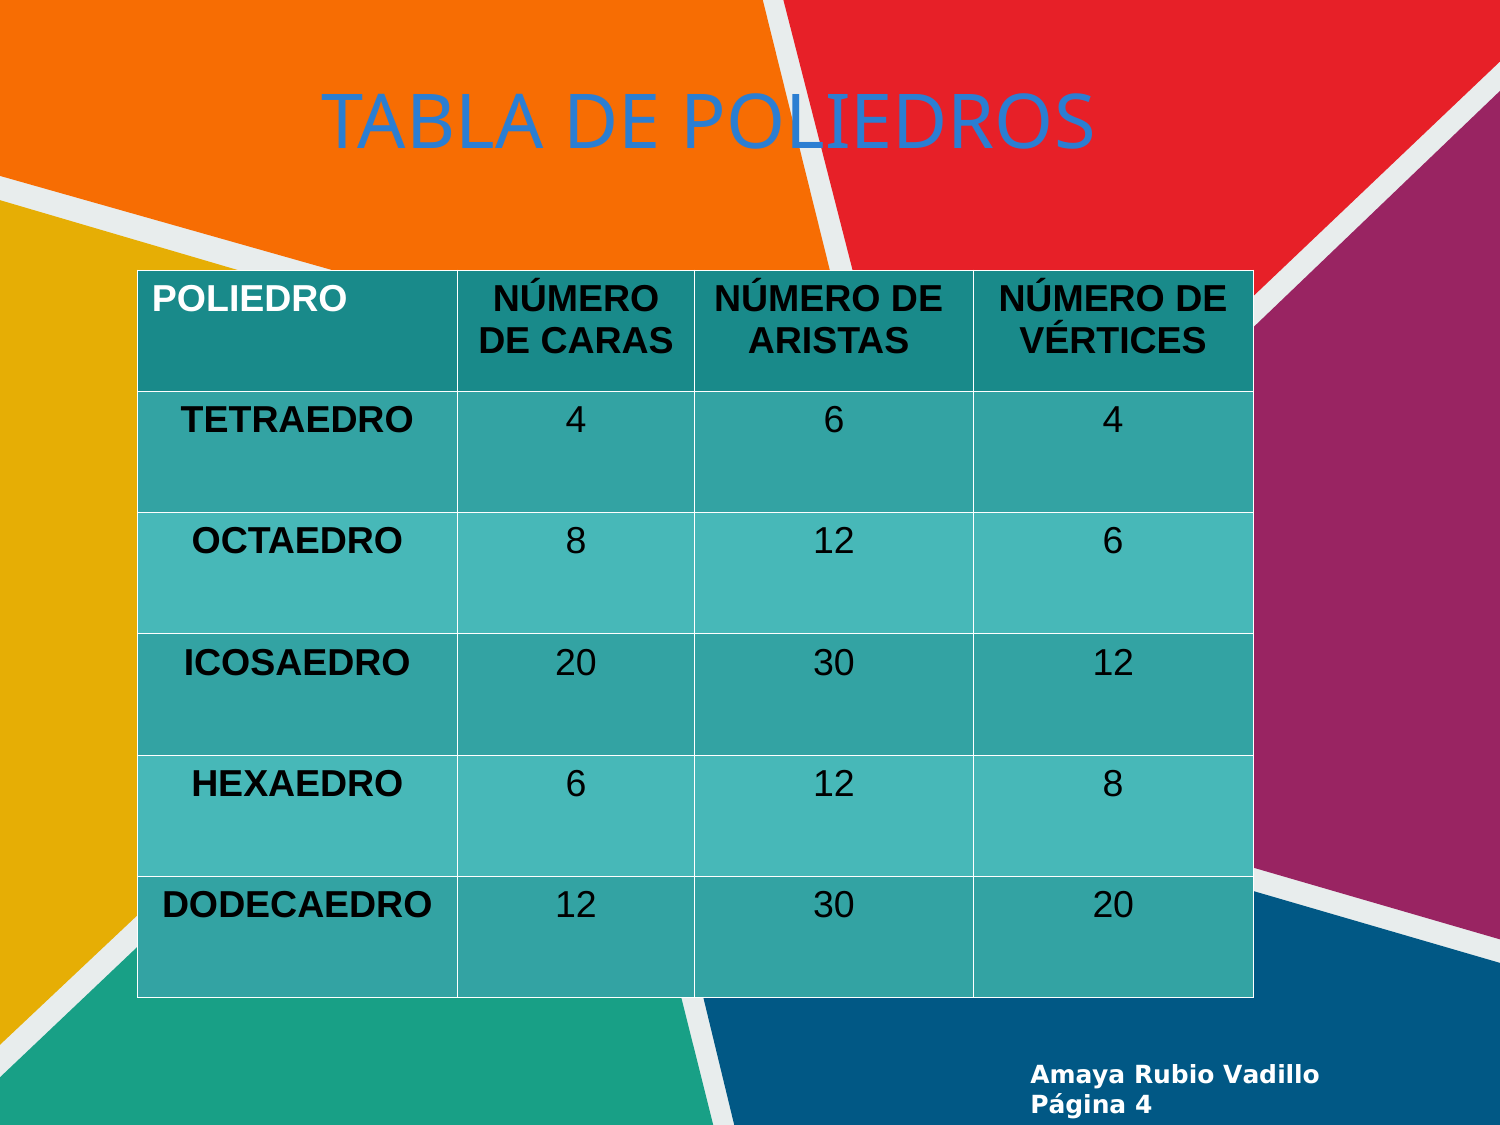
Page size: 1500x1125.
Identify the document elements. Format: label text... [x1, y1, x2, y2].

table_cell 12 [458, 877, 694, 997]
table_header POLIEDRO [138, 271, 457, 391]
table_cell 6 [458, 756, 694, 876]
table_cell TETRAEDRO [138, 392, 457, 512]
table_cell 4 [458, 392, 694, 512]
text_box Amaya Rubio Vadillo Página 4 [1015, 1051, 1477, 1125]
table_header NÚMERO DE VÉRTICES [974, 271, 1253, 391]
table_cell 8 [458, 513, 694, 633]
table_cell 20 [458, 634, 694, 755]
table_cell 8 [974, 756, 1253, 876]
table_cell 6 [695, 392, 973, 512]
table_cell 12 [974, 634, 1253, 755]
table_cell 30 [695, 877, 973, 997]
title TABLA DE POLIEDROS [318, 24, 1099, 213]
table_cell 12 [695, 756, 973, 876]
table_cell 20 [974, 877, 1253, 997]
table_header NÚMERO DE ARISTAS [695, 271, 973, 391]
table_cell ICOSAEDRO [138, 634, 457, 755]
table_cell OCTAEDRO [138, 513, 457, 633]
table_cell DODECAEDRO [138, 877, 457, 997]
table_cell 12 [695, 513, 973, 633]
table_cell 4 [974, 392, 1253, 512]
table_header NÚMERO DE CARAS [458, 271, 694, 391]
table_cell 30 [695, 634, 973, 755]
table_cell 6 [974, 513, 1253, 633]
table_cell HEXAEDRO [138, 756, 457, 876]
